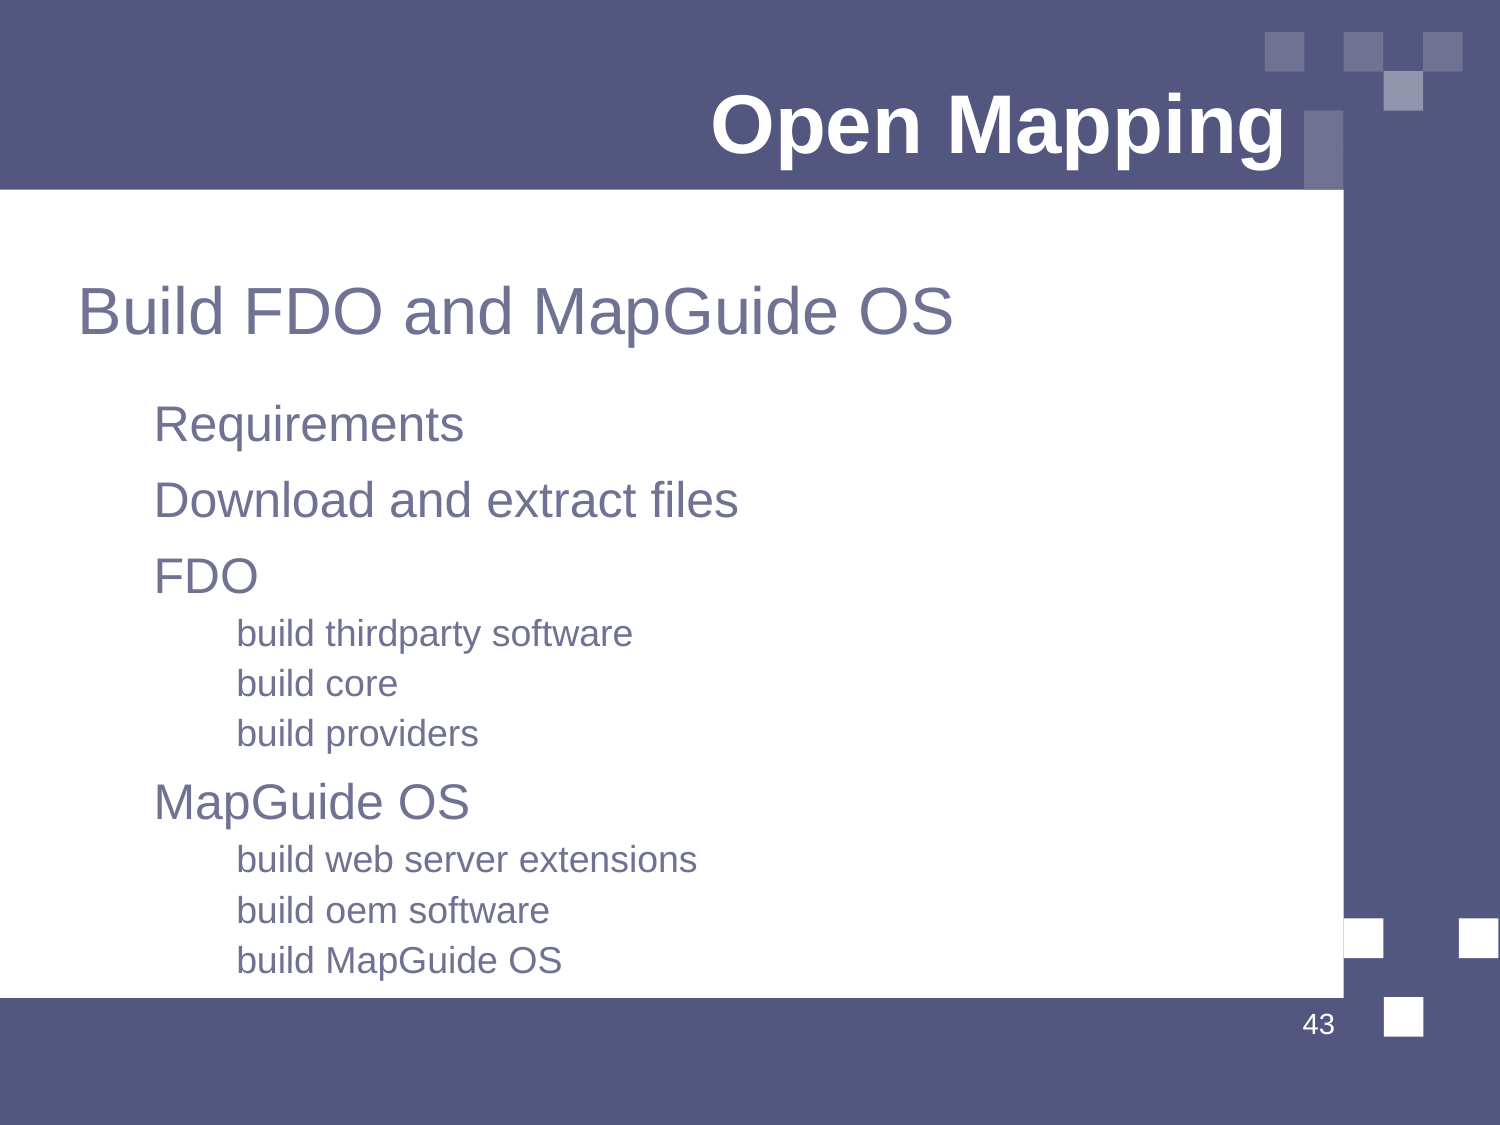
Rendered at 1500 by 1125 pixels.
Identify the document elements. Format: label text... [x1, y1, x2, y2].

list Build FDO and MapGuide OS Requirements Download and extract files FDO build thirdparty software build core build providers MapGuide OS build web server extensions build oem software build MapGuide OS [59, 236, 1289, 945]
title Open Mapping [58, 74, 1288, 176]
